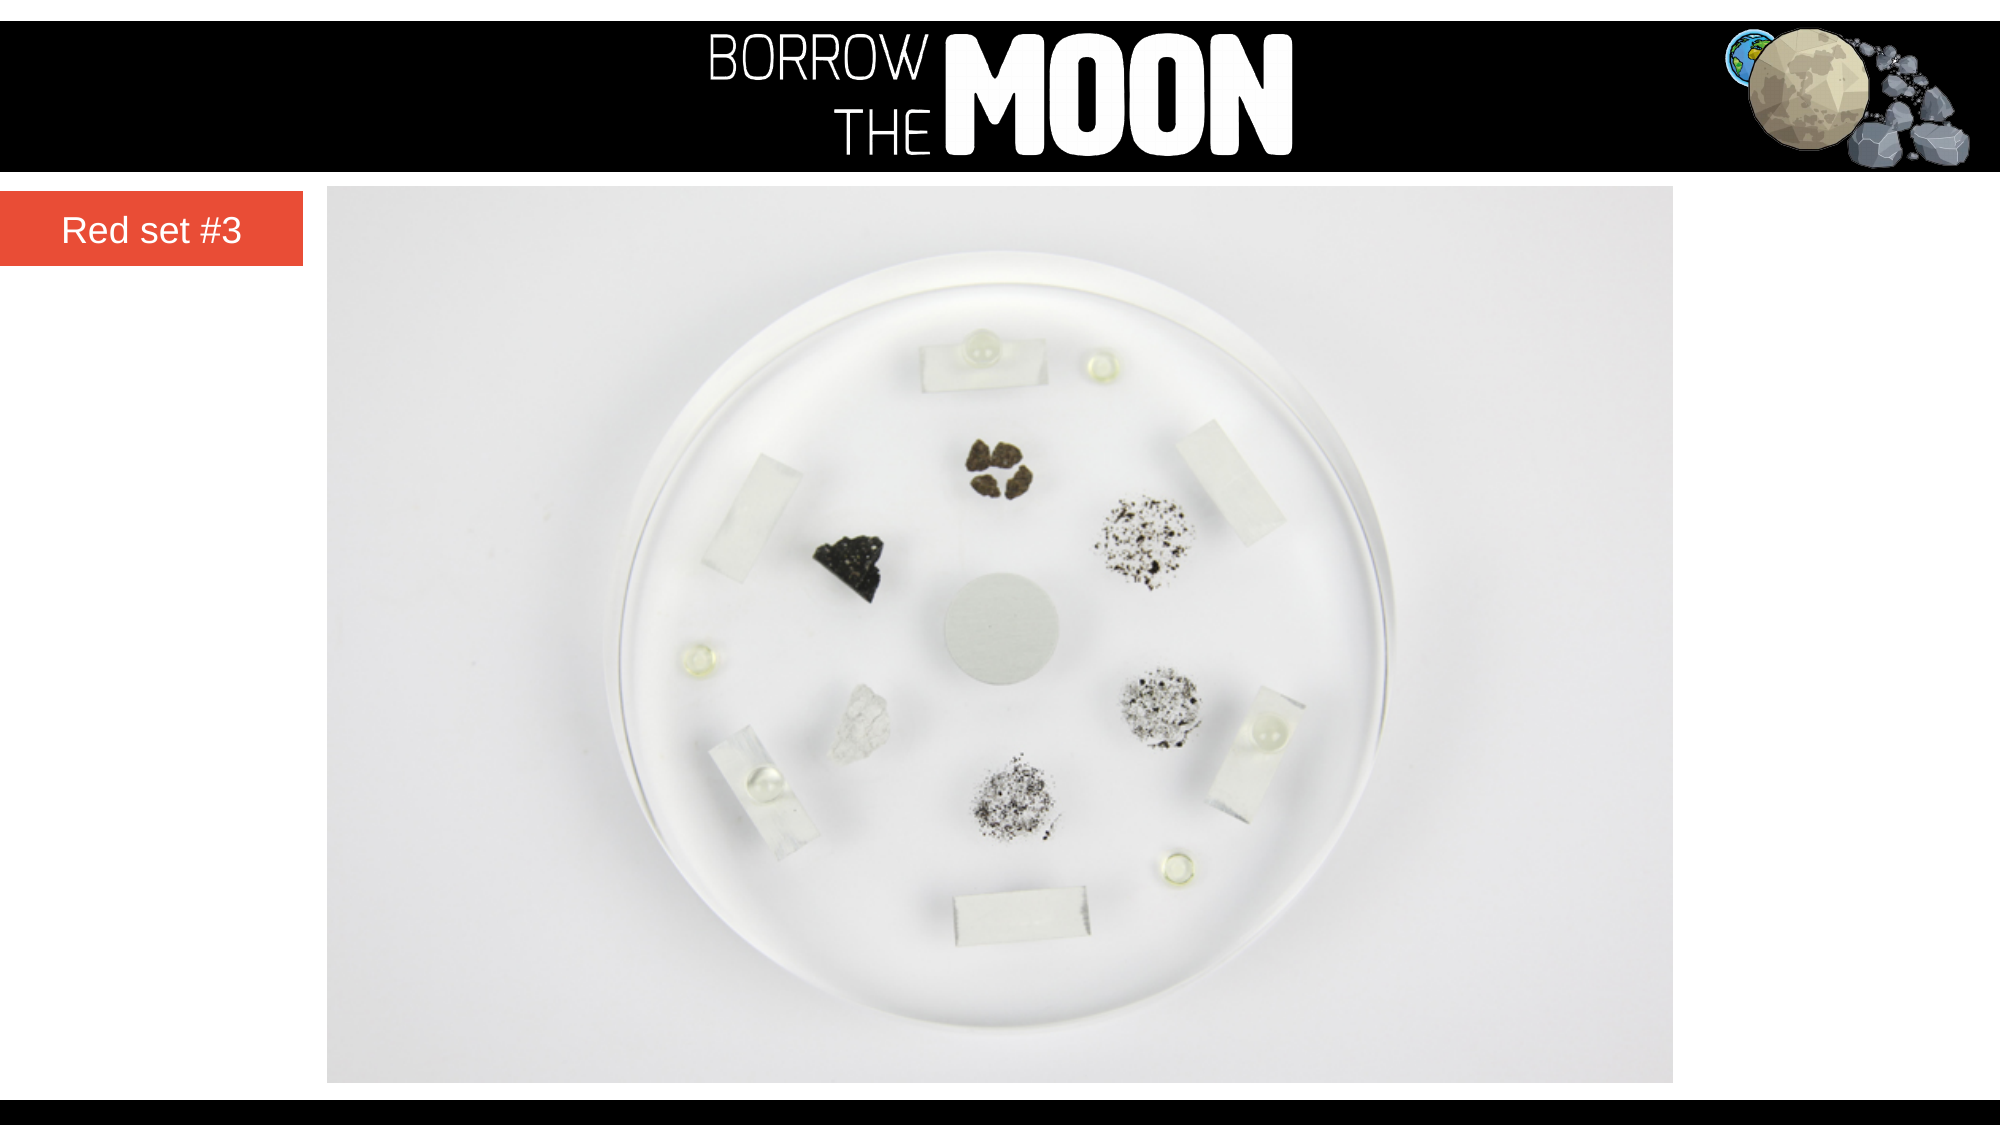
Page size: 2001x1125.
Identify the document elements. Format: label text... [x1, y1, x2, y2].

text_box Red set #3 [0, 191, 303, 266]
picture [327, 186, 1673, 1083]
